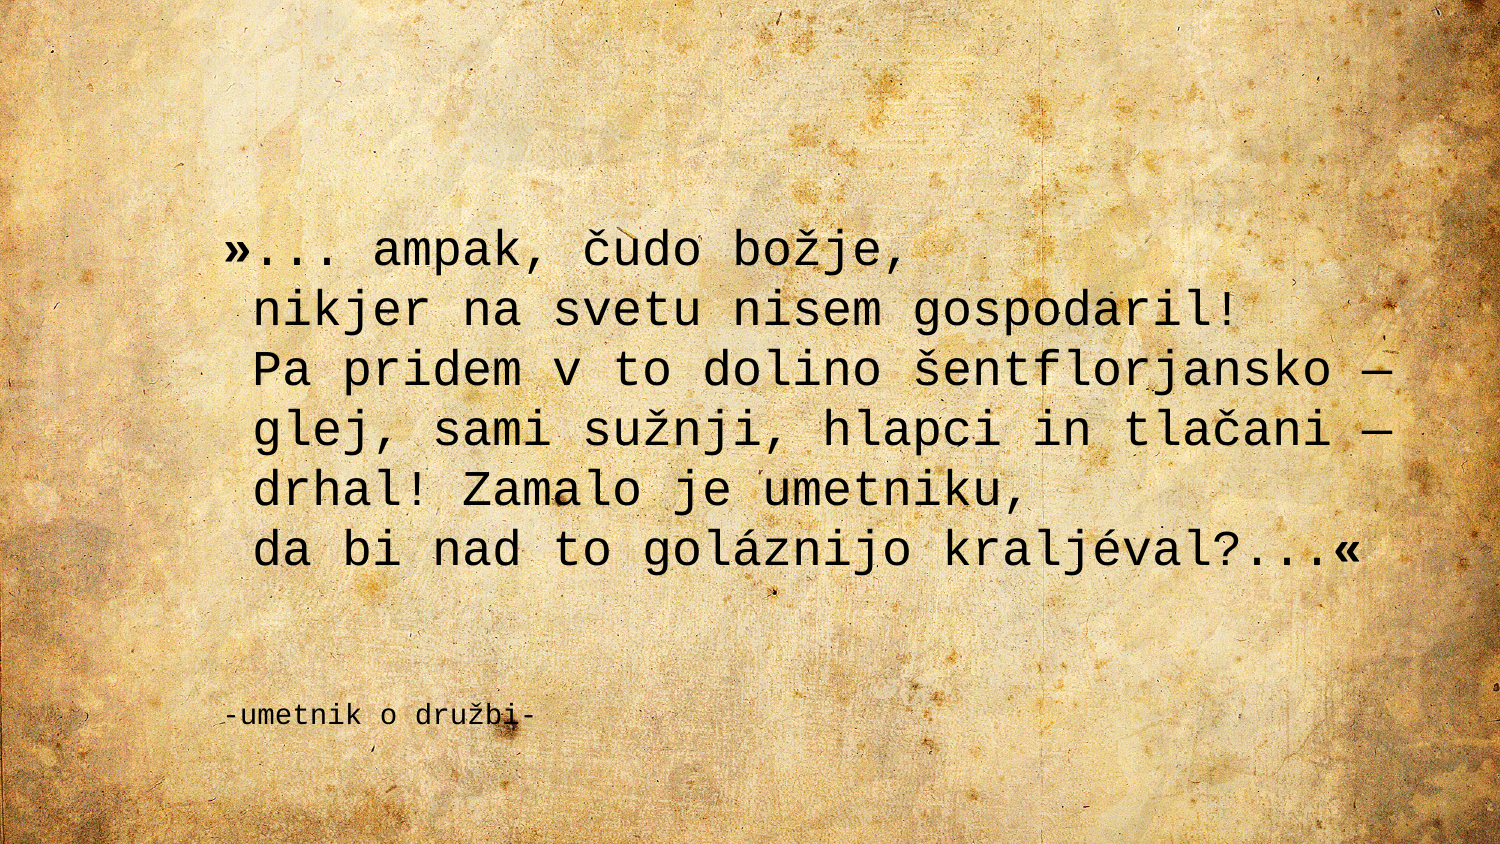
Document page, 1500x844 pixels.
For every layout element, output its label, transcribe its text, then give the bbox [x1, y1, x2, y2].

picture [0, 0, 1500, 844]
title »... ampak, čudo božje, nikjer na svetu nisem gospodaril! Pa pridem v to dolino šentflorjansko — glej, sami sužnji, hlapci in tlačani — drhal! Zamalo je umetniku, da bi nad to goláznijo kraljéval?...« -umetnik o družbi- [207, 207, 1500, 626]
